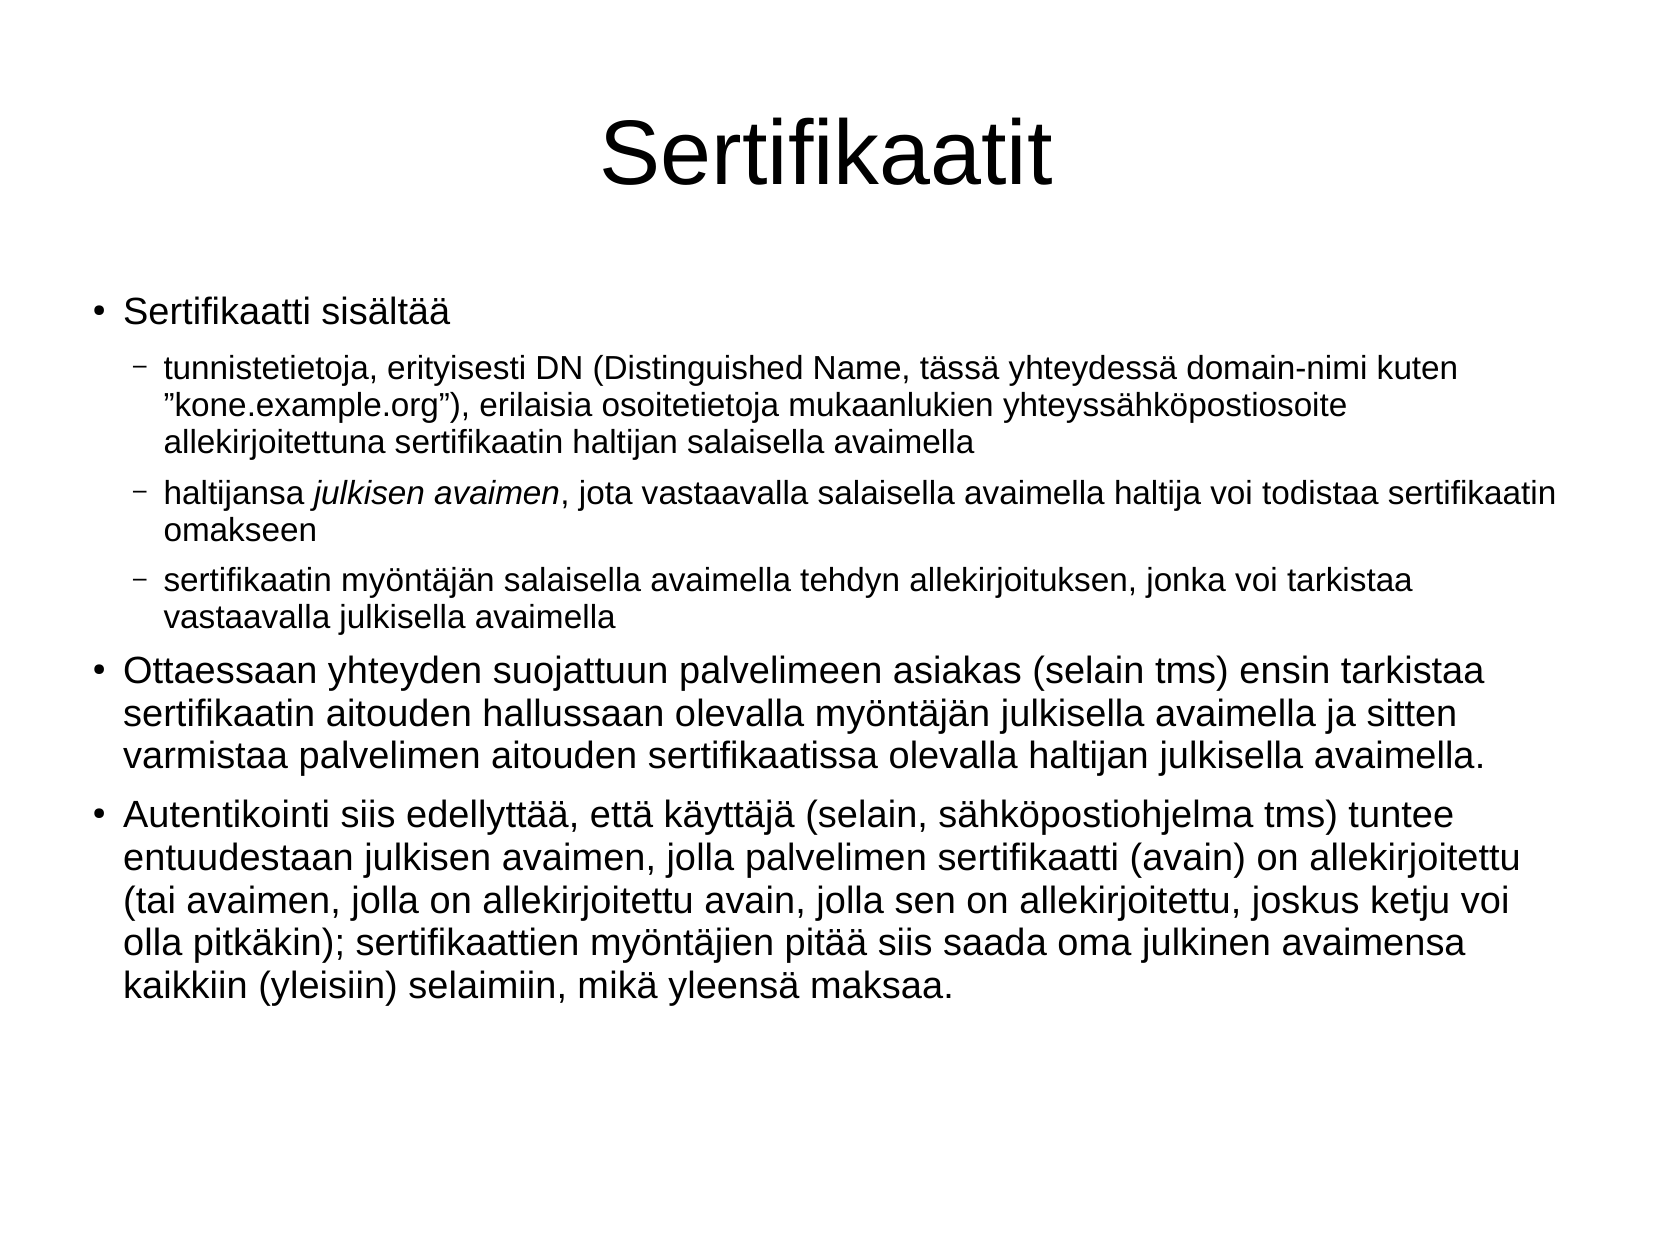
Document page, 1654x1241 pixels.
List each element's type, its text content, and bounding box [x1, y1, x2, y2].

list Sertifikaatti sisältää tunnistetietoja, erityisesti DN (Distinguished Name, tässä yhteydessä domain-nimi kuten ”kone.example.org”), erilaisia osoitetietoja mukaanlukien yhteyssähköpostiosoite allekirjoitettuna sertifikaatin haltijan salaisella avaimella haltijansa julkisen avaimen, jota vastaavalla salaisella avaimella haltija voi todistaa sertifikaatin omakseen sertifikaatin myöntäjän salaisella avaimella tehdyn allekirjoituksen, jonka voi tarkistaa vastaavalla julkisella avaimella Ottaessaan yhteyden suojattuun palvelimeen asiakas (selain tms) ensin tarkistaa sertifikaatin aitouden hallussaan olevalla myöntäjän julkisella avaimella ja sitten varmistaa palvelimen aitouden sertifikaatissa olevalla haltijan julkisella avaimella. Autentikointi siis edellyttää, että käyttäjä (selain, sähköpostiohjelma tms) tuntee entuudestaan julkisen avaimen, jolla palvelimen sertifikaatti (avain) on allekirjoitettu (tai avaimen, jolla on allekirjoitettu avain, jolla sen on allekirjoitettu, joskus ketju voi olla pitkäkin); sertifikaattien myöntäjien pitää siis saada oma julkinen avaimensa kaikkiin (yleisiin) selaimiin, mikä yleensä maksaa. [82, 290, 1571, 1010]
title Sertifikaatit [82, 49, 1571, 257]
